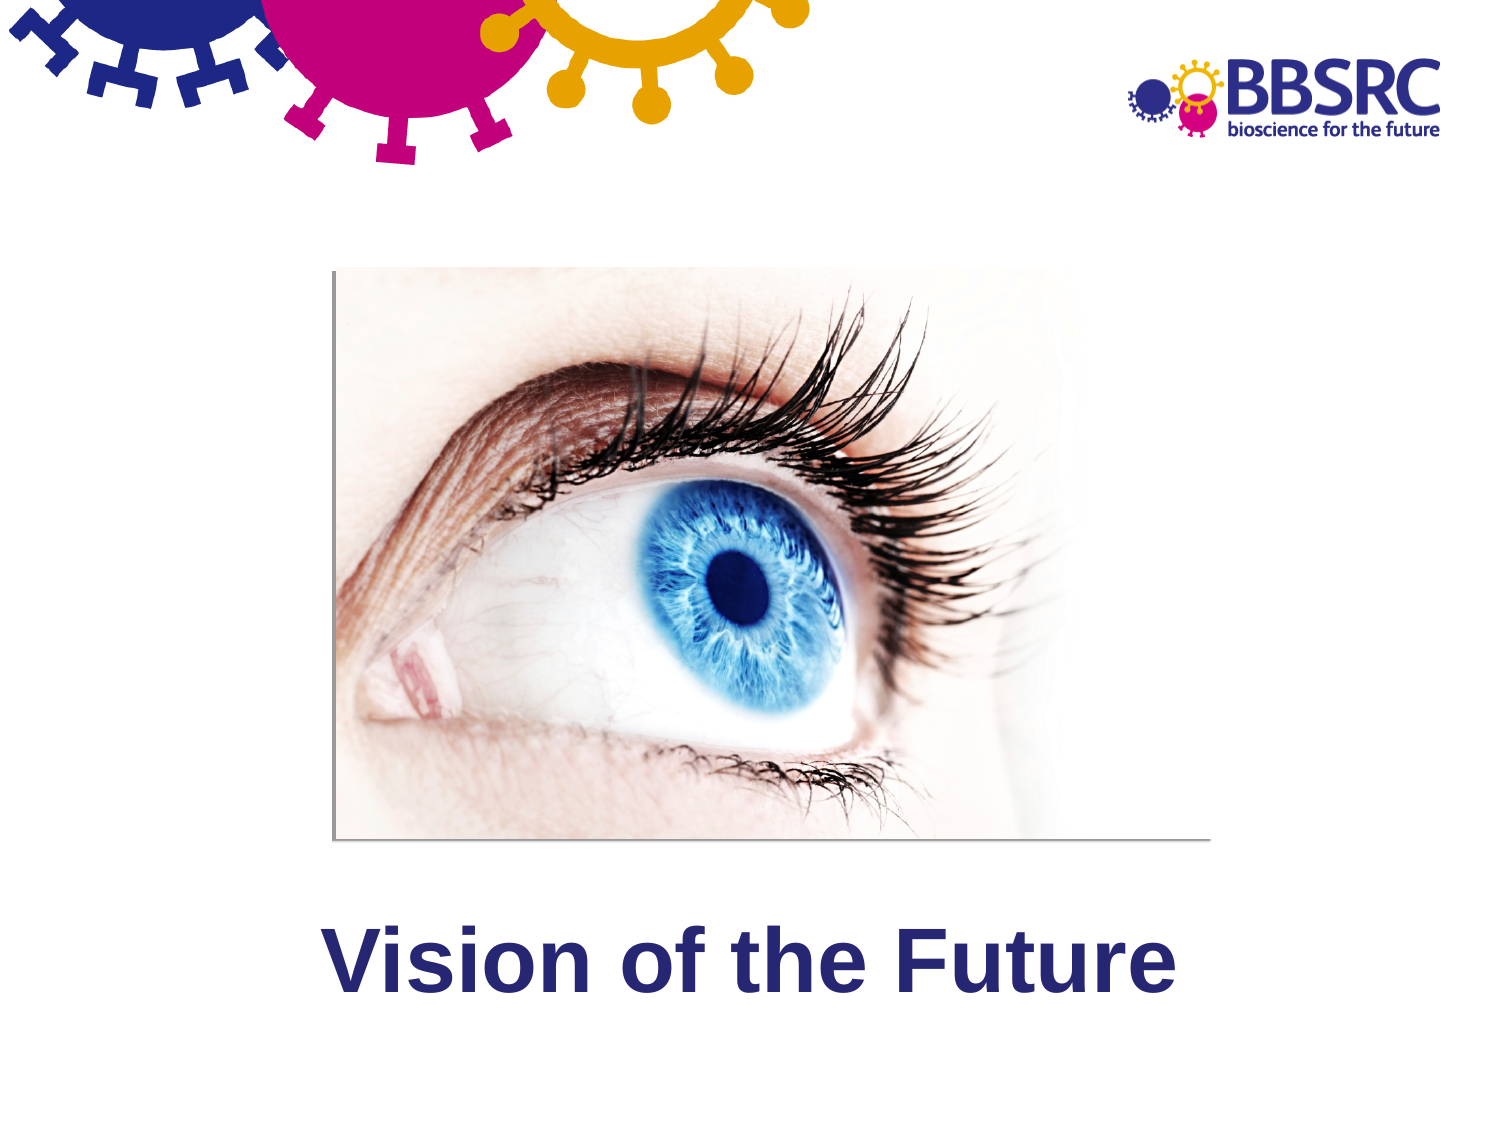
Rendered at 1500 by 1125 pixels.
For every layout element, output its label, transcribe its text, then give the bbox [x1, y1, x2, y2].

title Vision of the Future [112, 893, 1388, 1036]
picture [336, 267, 1216, 839]
